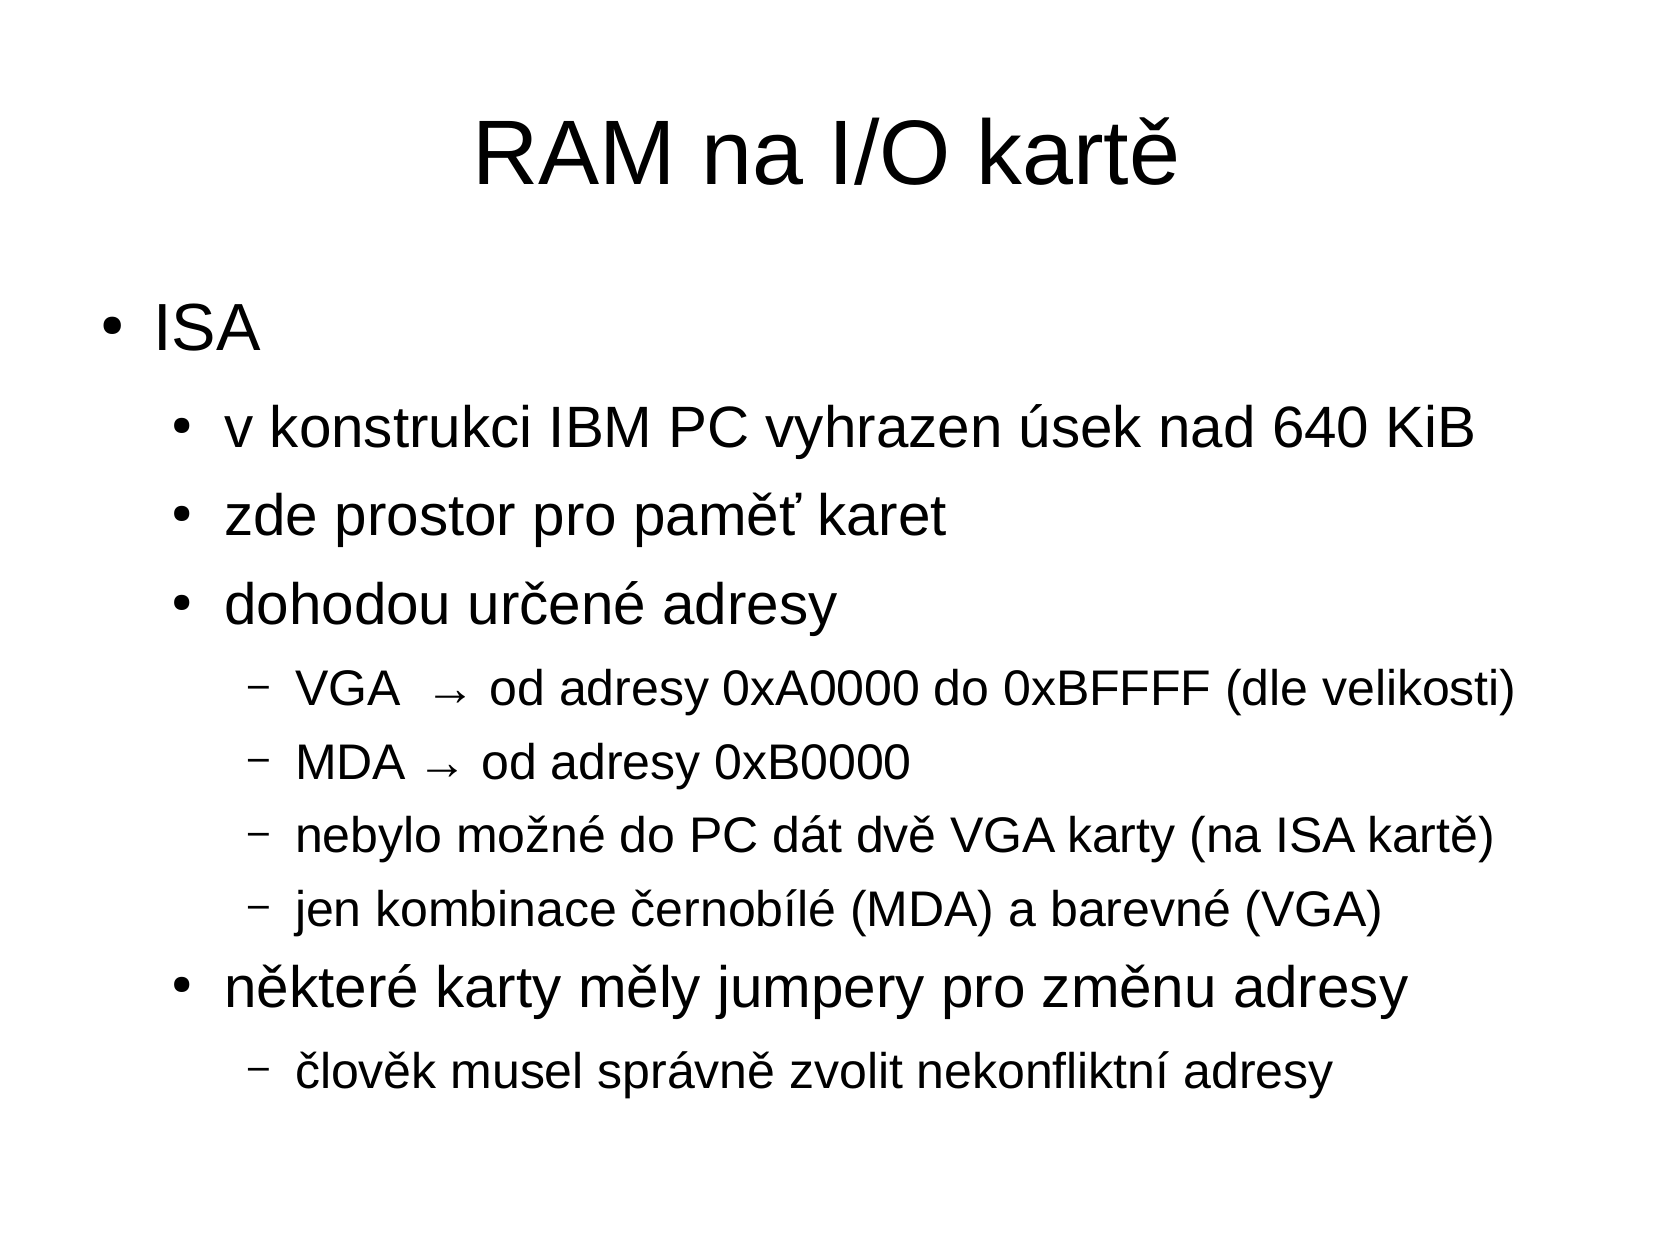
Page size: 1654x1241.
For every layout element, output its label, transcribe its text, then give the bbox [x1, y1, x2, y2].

list ISA v konstrukci IBM PC vyhrazen úsek nad 640 KiB zde prostor pro paměť karet dohodou určené adresy VGA → od adresy 0xA0000 do 0xBFFFF (dle velikosti) MDA → od adresy 0xB0000 nebylo možné do PC dát dvě VGA karty (na ISA kartě) jen kombinace černobílé (MDA) a barevné (VGA) některé karty měly jumpery pro změnu adresy člověk musel správně zvolit nekonfliktní adresy [82, 290, 1571, 1099]
title RAM na I/O kartě [82, 49, 1571, 257]
